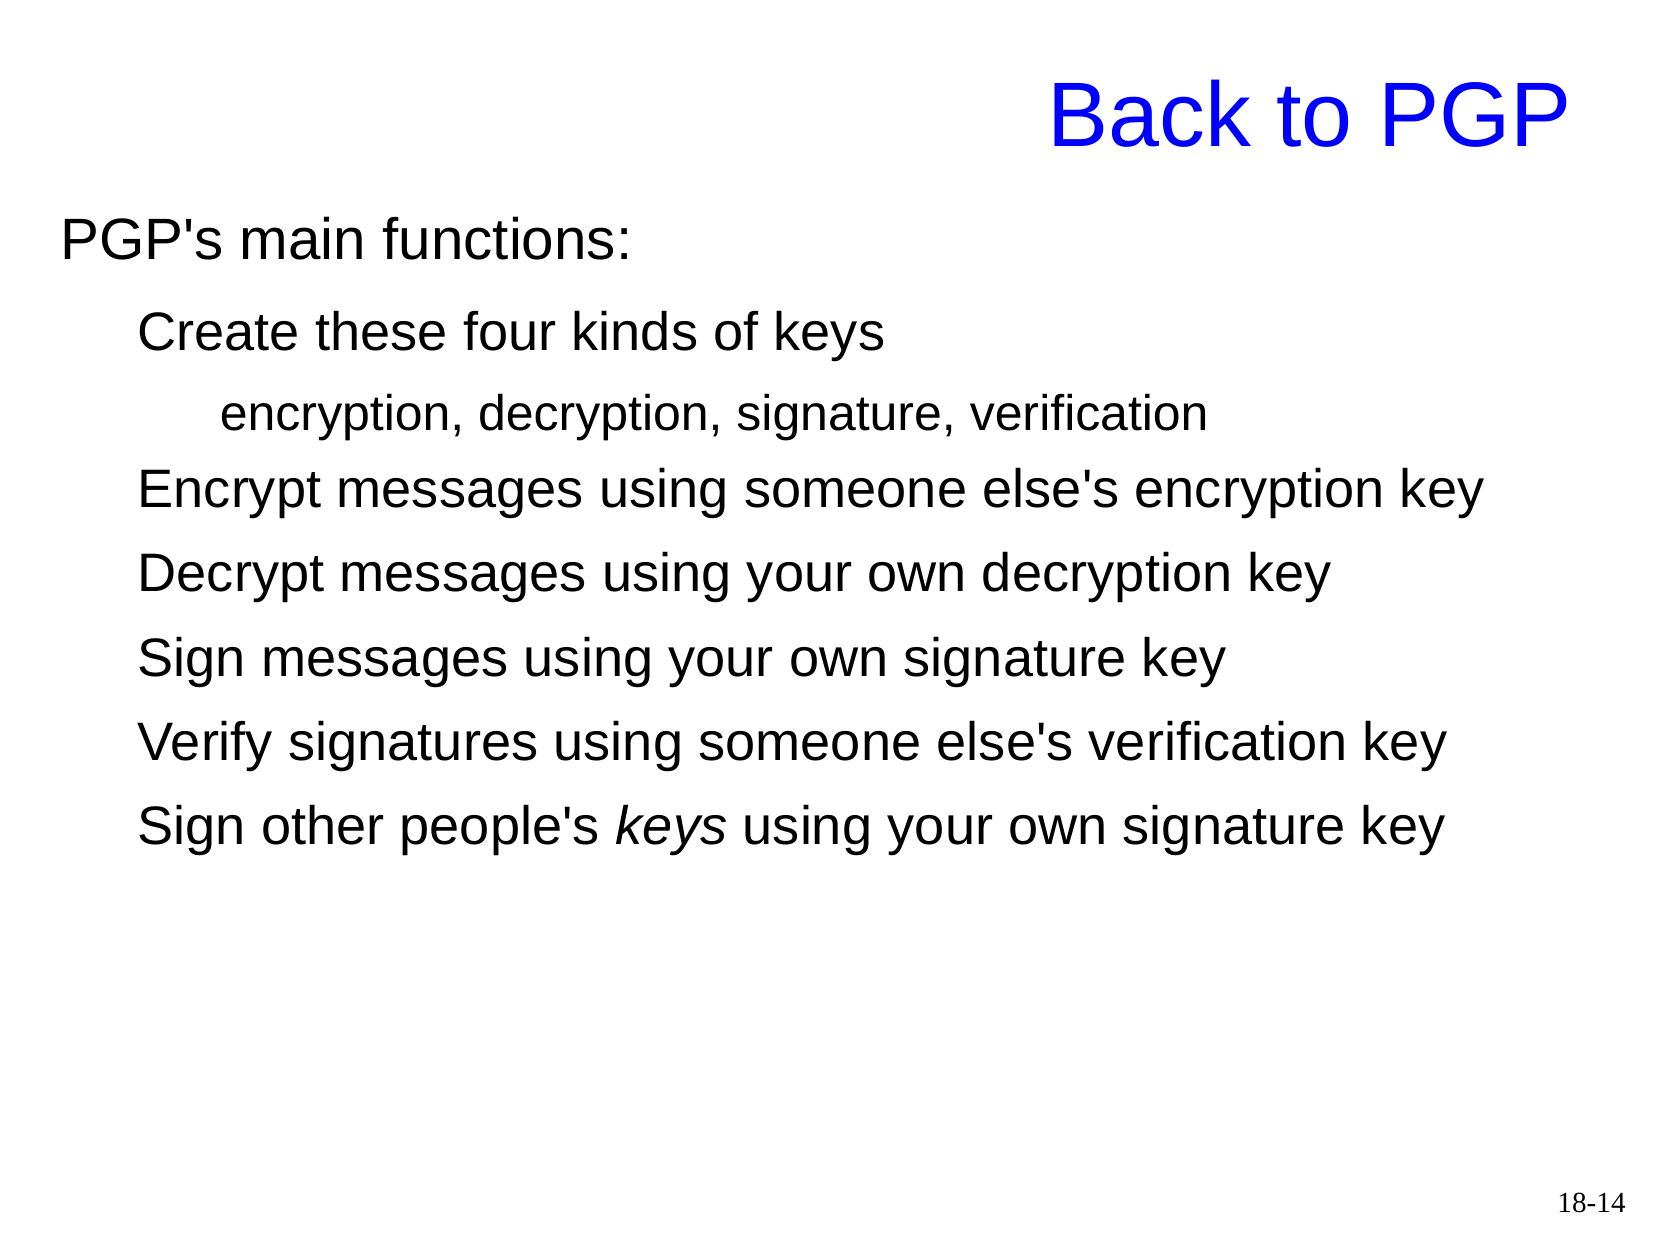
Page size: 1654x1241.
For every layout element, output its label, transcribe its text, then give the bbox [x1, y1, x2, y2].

list PGP's main functions: Create these four kinds of keys encryption, decryption, signature, verification Encrypt messages using someone else's encryption key Decrypt messages using your own decryption key Sign messages using your own signature key Verify signatures using someone else's verification key Sign other people's keys using your own signature key [42, 206, 1600, 1137]
title Back to PGP [84, 11, 1573, 206]
